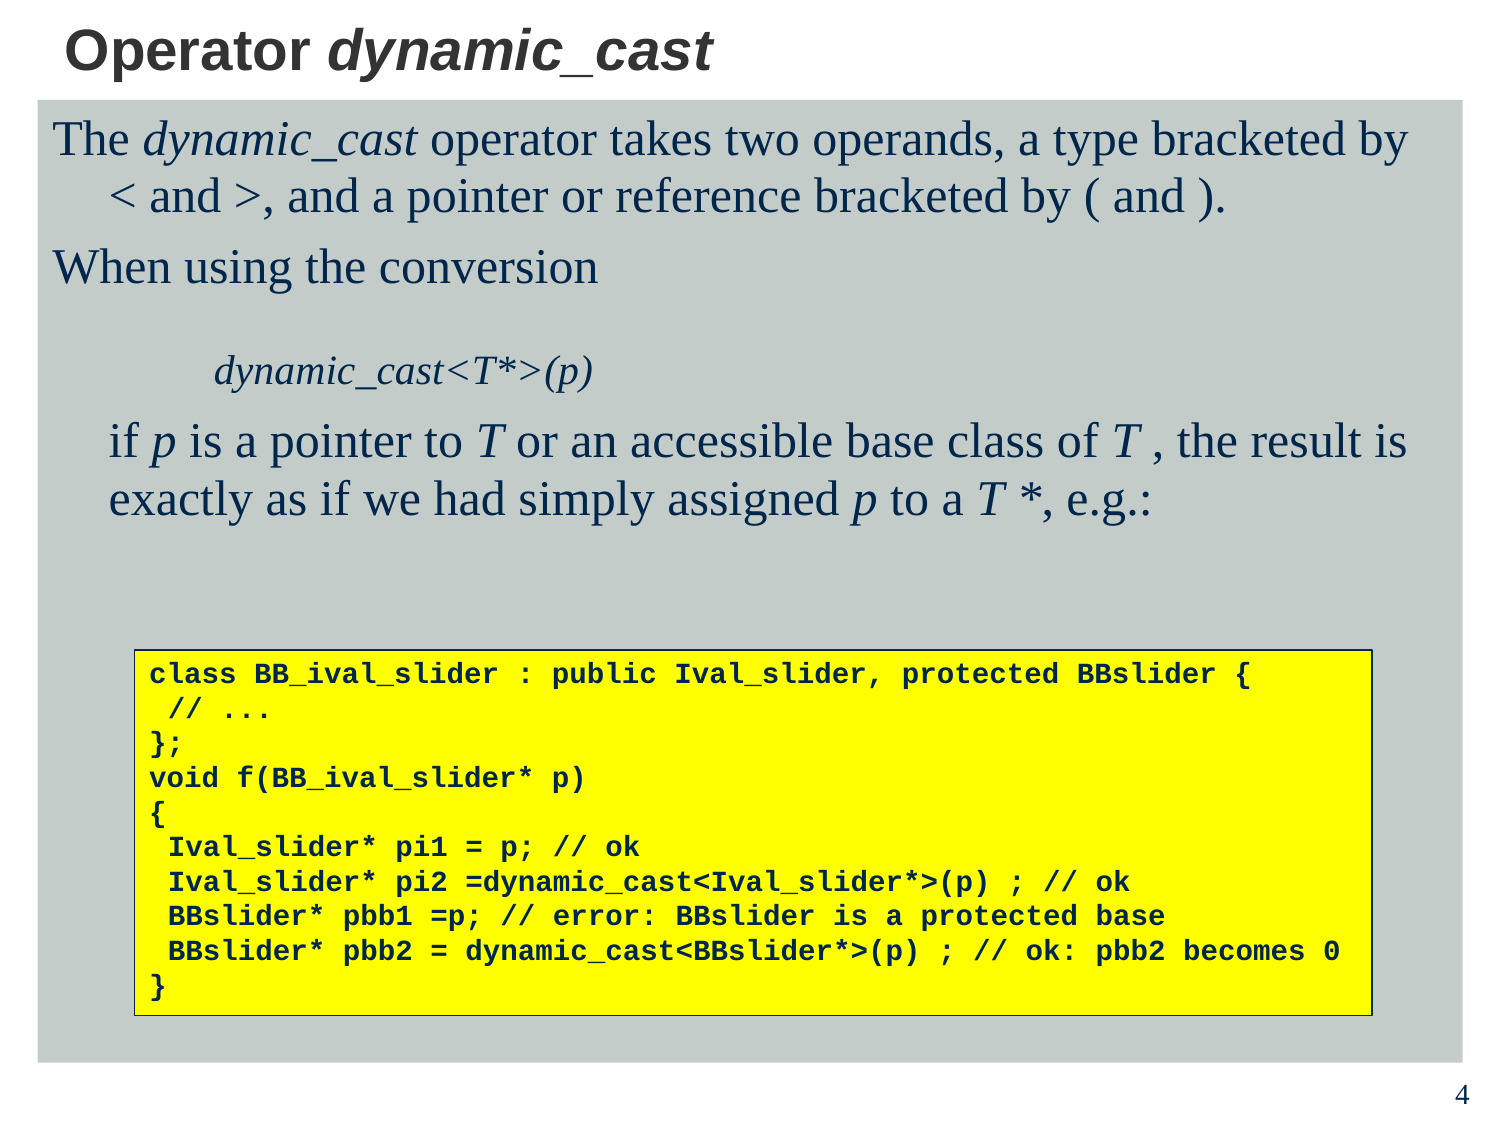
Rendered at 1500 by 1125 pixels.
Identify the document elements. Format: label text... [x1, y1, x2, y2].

title Operator dynamic_cast [50, 0, 1450, 91]
list The dynamic_cast operator takes two operands, a type bracketed by < and >, and a pointer or reference bracketed by ( and ). When using the conversion if p is a pointer to T or an accessible base class of T , the result is exactly as if we had simply assigned p to a T *, e.g.: [37, 99, 1463, 1063]
text_box class BB_ival_slider : public Ival_slider, protected BBslider { // ... }; void f(BB_ival_slider* p) { Ival_slider* pi1 = p; // ok Ival_slider* pi2 =dynamic_cast<Ival_slider*>(p) ; // ok BBslider* pbb1 =p; // error: BBslider is a protected base BBslider* pbb2 = dynamic_cast<BBslider*>(p) ; // ok: pbb2 becomes 0 } [134, 650, 1372, 1016]
text_box dynamic_cast<T*>(p) [200, 337, 608, 403]
